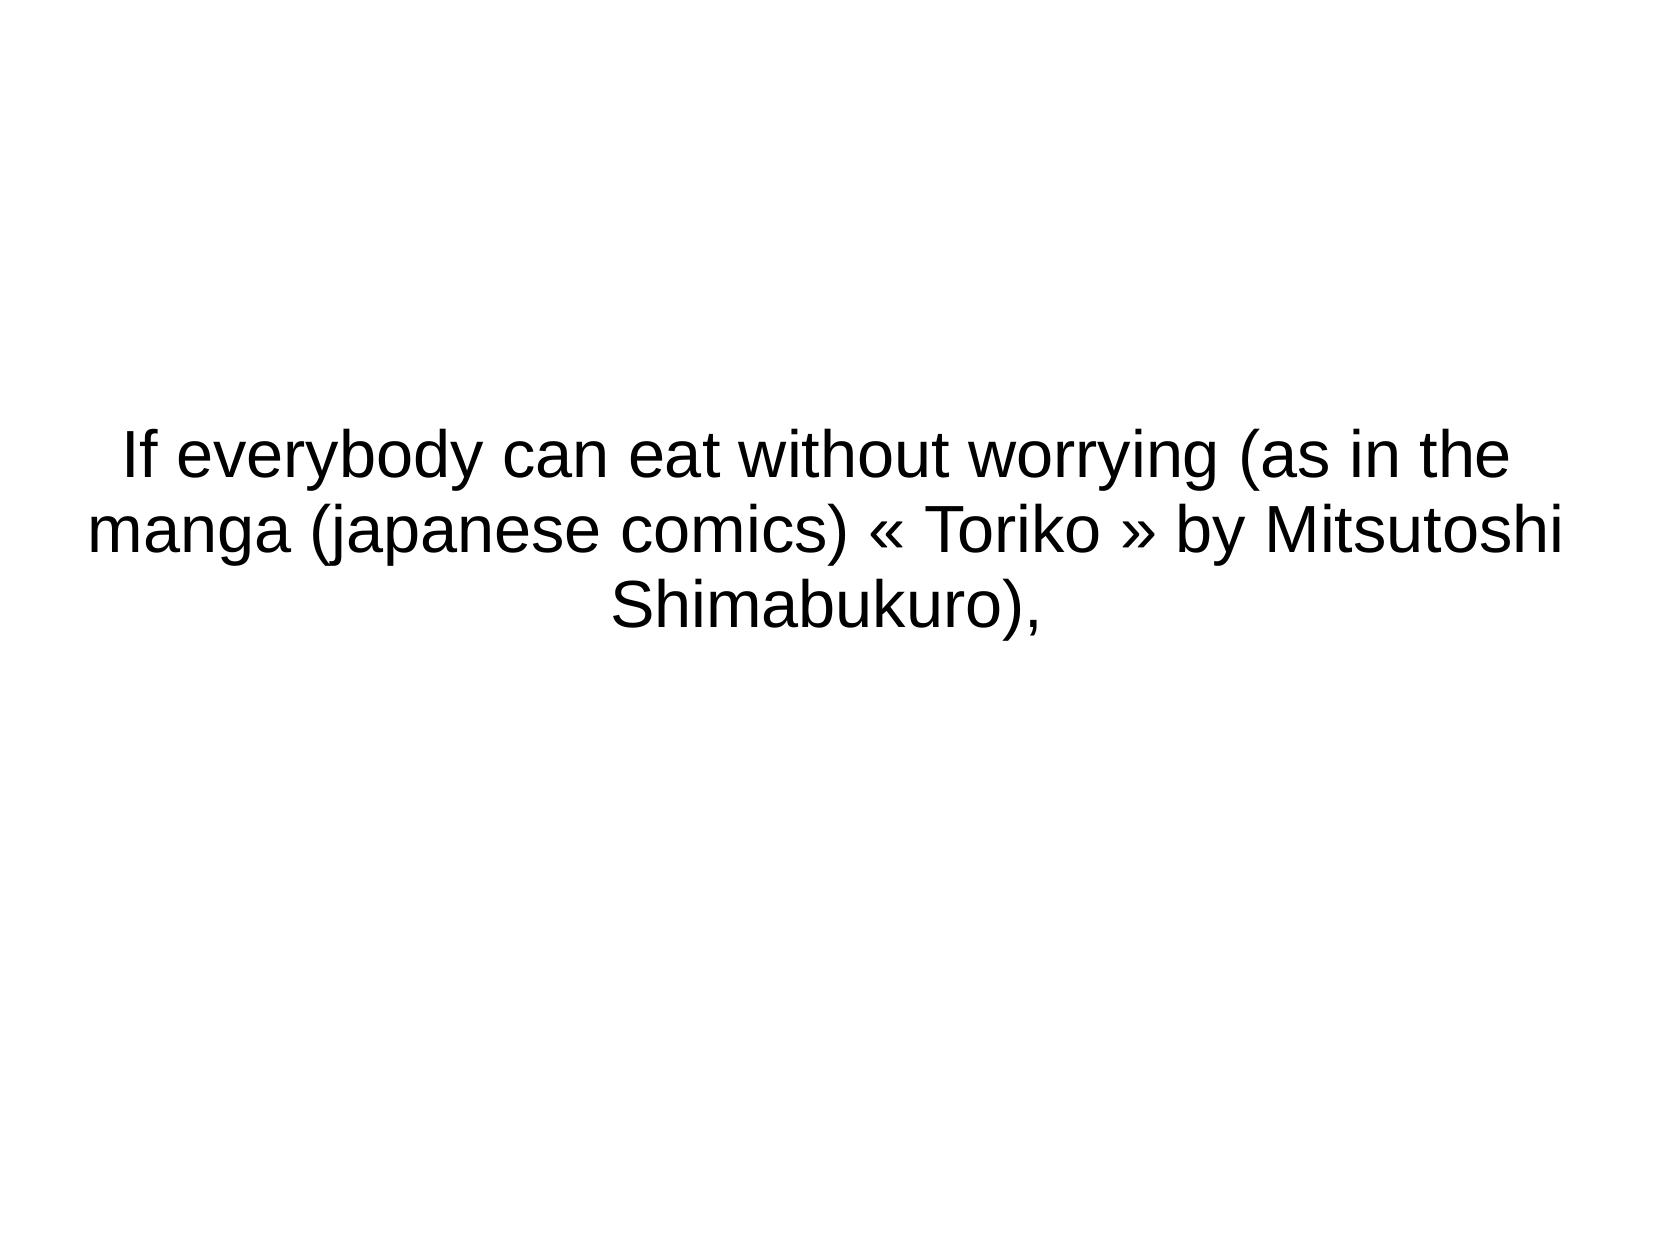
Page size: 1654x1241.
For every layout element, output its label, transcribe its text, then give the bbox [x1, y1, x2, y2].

subtitle If everybody can eat without worrying (as in the manga (japanese comics) « Toriko » by Mitsutoshi Shimabukuro), [82, 49, 1571, 1010]
